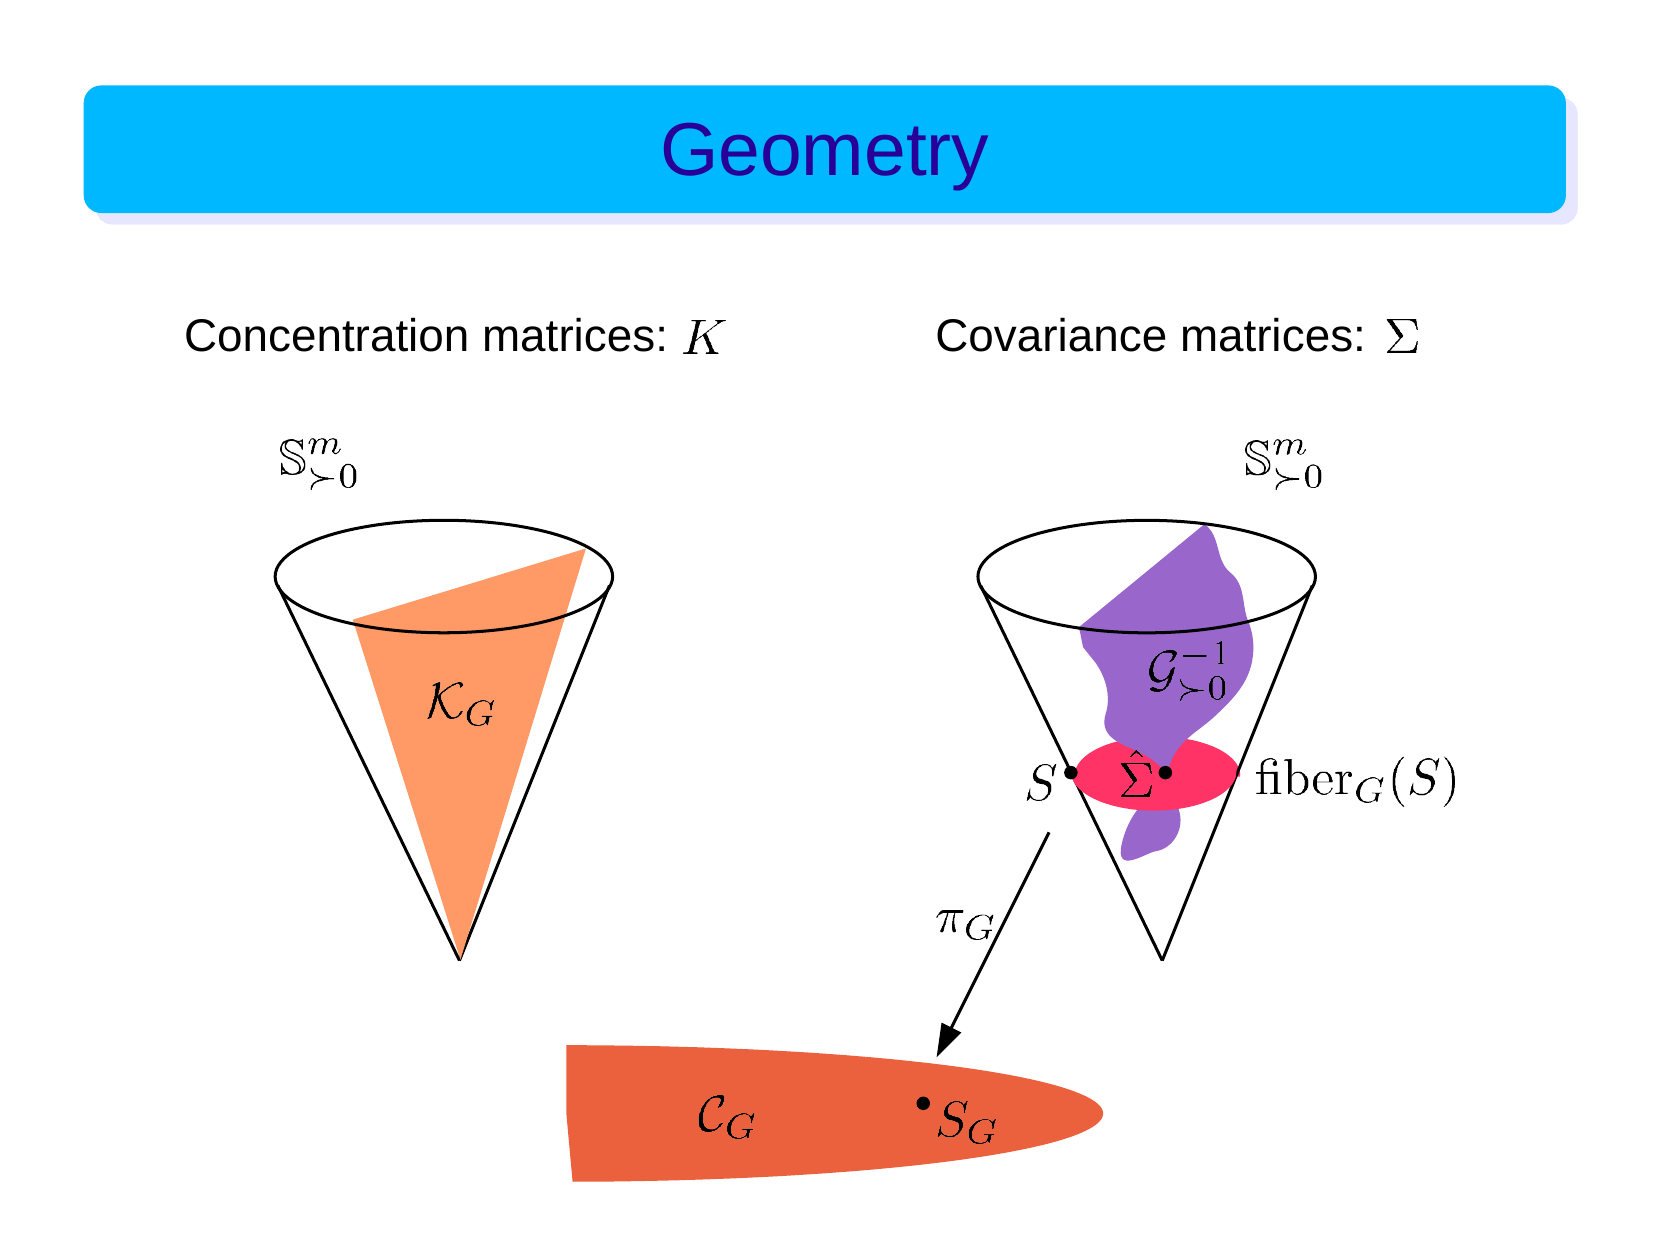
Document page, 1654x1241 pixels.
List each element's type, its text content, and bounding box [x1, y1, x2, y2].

text_box [352, 548, 586, 631]
picture [931, 1098, 1007, 1149]
picture [931, 903, 1007, 944]
text_box [354, 618, 565, 960]
picture [1380, 315, 1426, 361]
text_box [570, 1164, 928, 1182]
picture [1240, 432, 1326, 497]
text_box [1065, 767, 1237, 811]
picture [1138, 637, 1233, 708]
picture [1020, 761, 1070, 807]
picture [1251, 750, 1467, 811]
picture [694, 1092, 765, 1143]
text_box [918, 1098, 929, 1109]
picture [275, 431, 361, 497]
picture [1114, 744, 1160, 804]
list Concentration matrices: Covariance matrices: [100, 309, 1589, 1164]
picture [422, 679, 508, 730]
picture [677, 316, 738, 361]
title Geometry [83, 85, 1566, 214]
